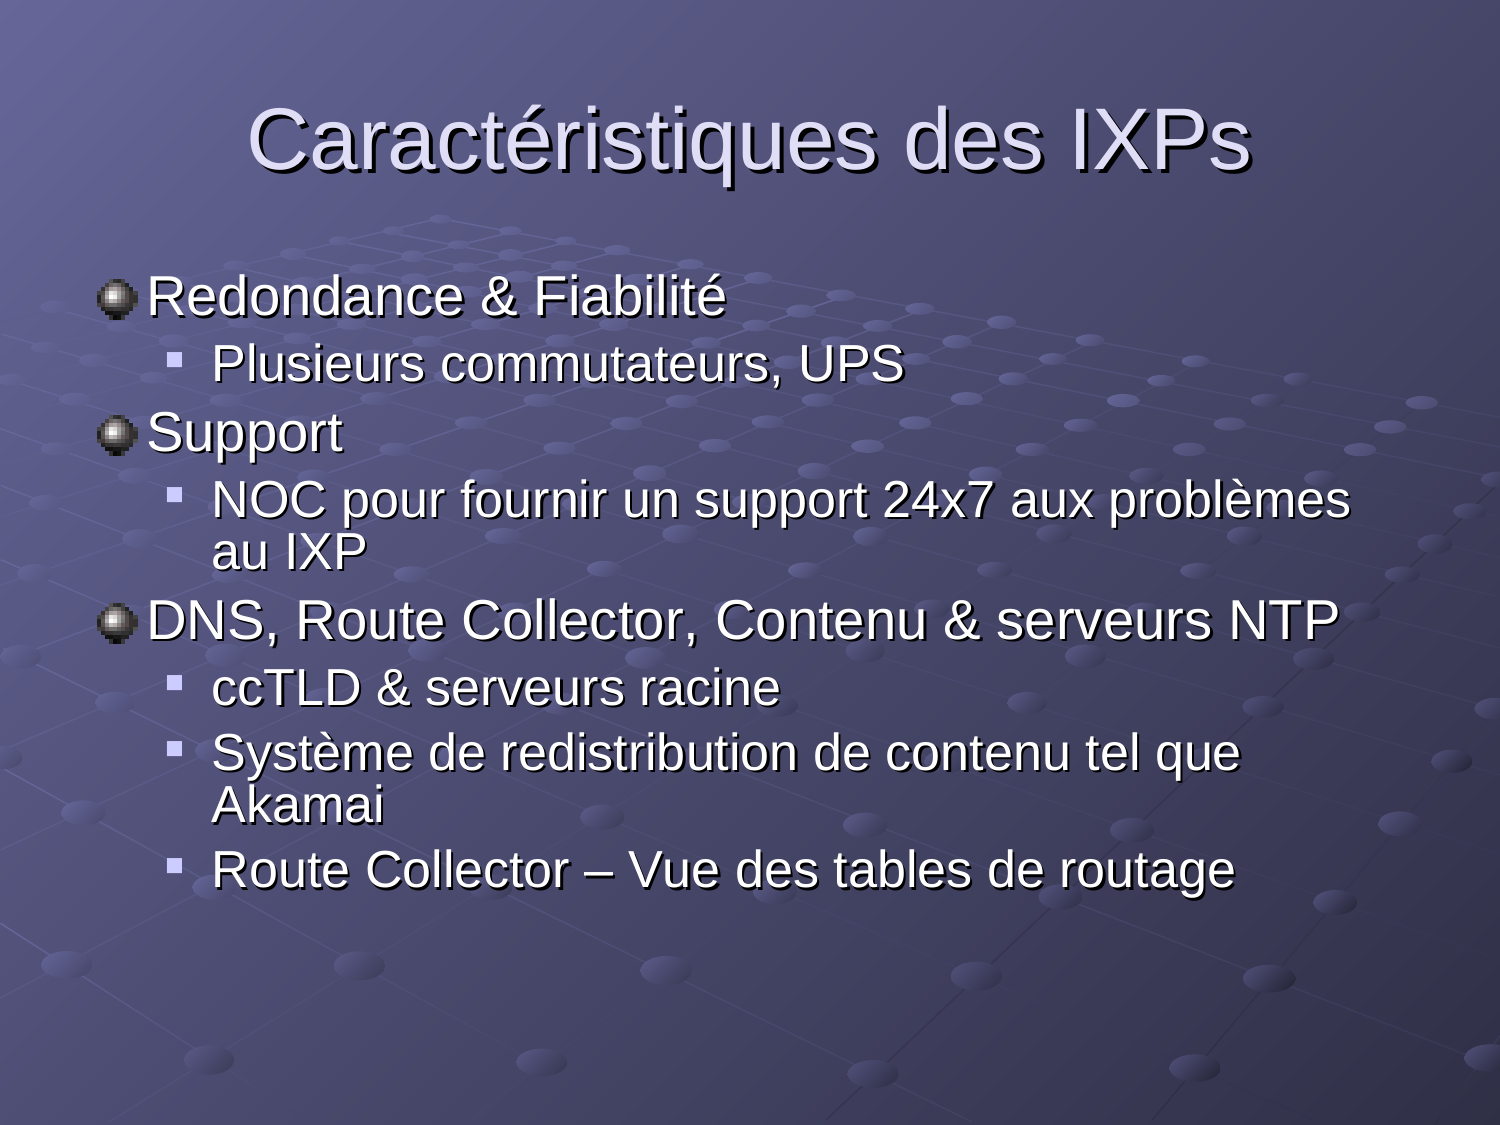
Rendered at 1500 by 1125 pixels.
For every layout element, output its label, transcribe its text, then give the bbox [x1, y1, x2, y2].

list Redondance & Fiabilité Plusieurs commutateurs, UPS Support NOC pour fournir un support 24x7 aux problèmes au IXP DNS, Route Collector, Contenu & serveurs NTP ccTLD & serveurs racine Système de redistribution de contenu tel que Akamai Route Collector – Vue des tables de routage [75, 262, 1426, 1007]
title Caractéristiques des IXPs [75, 45, 1426, 233]
